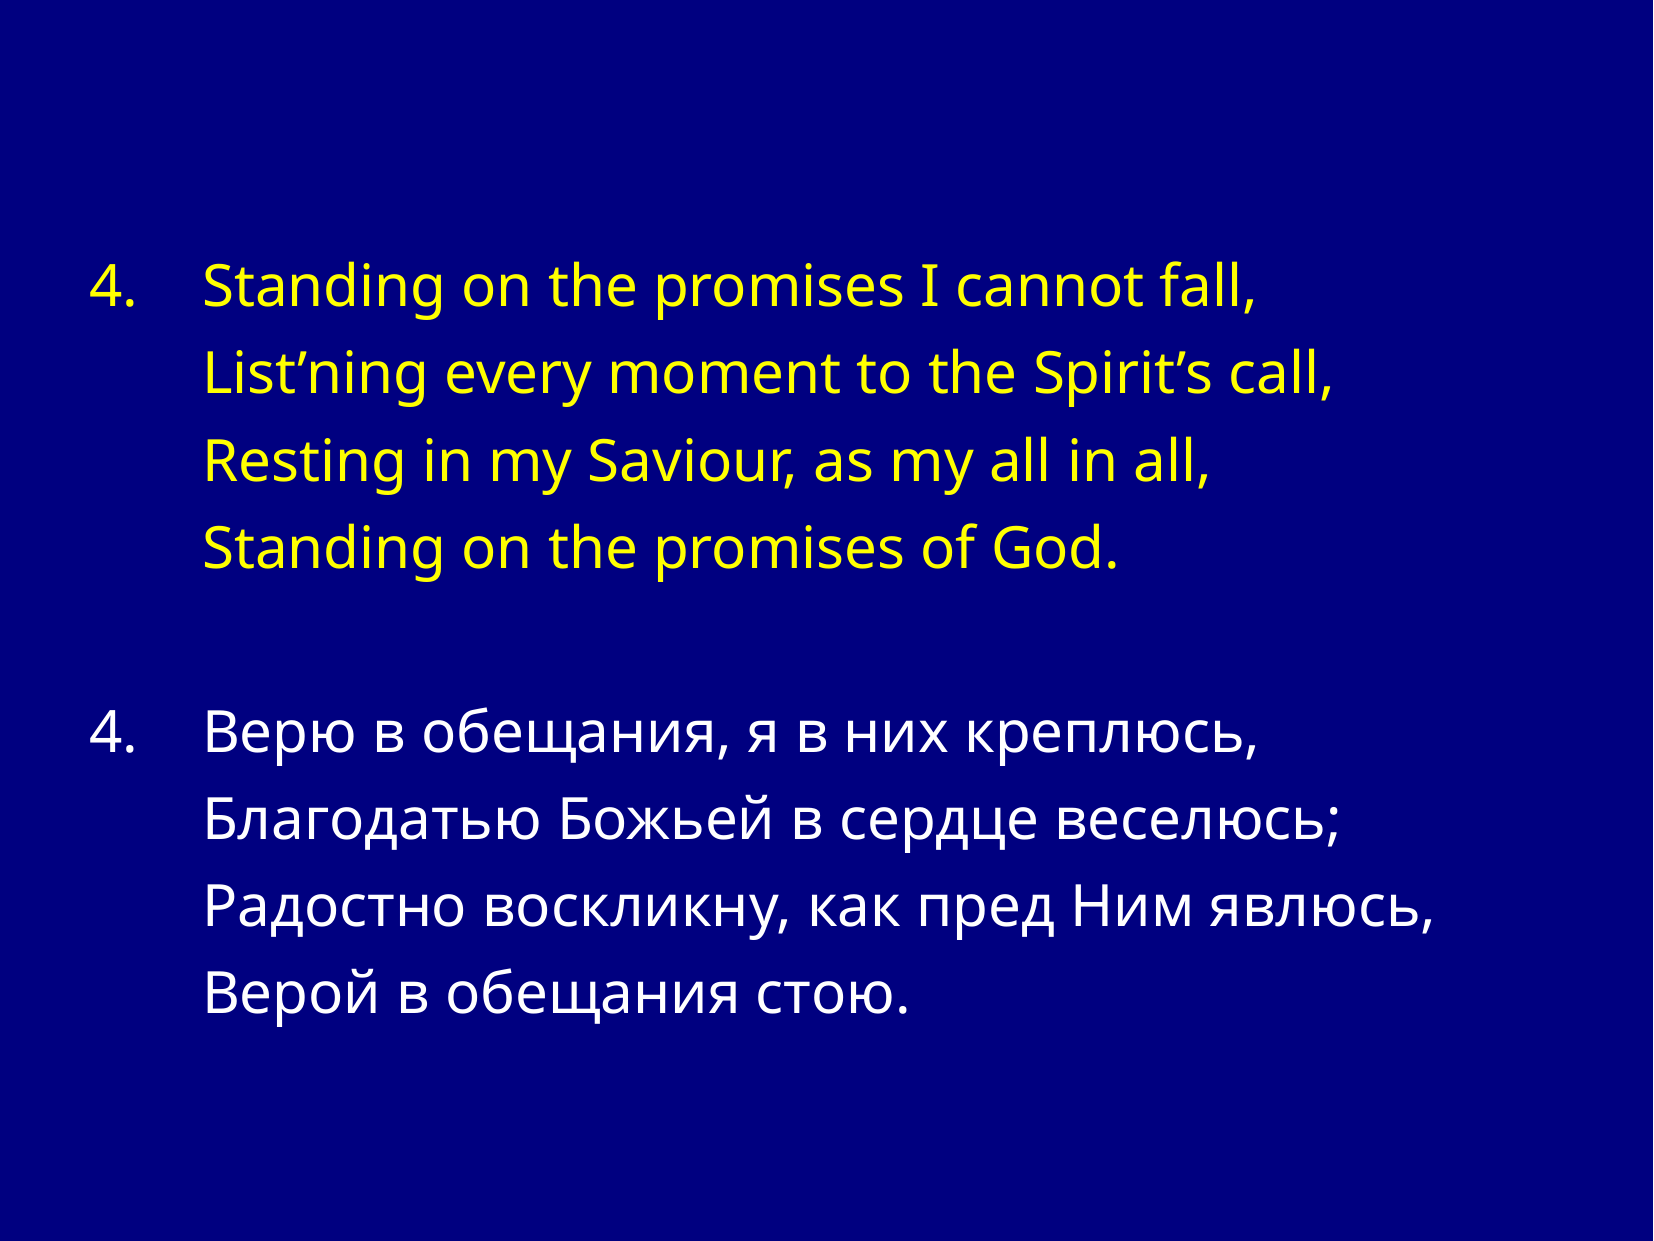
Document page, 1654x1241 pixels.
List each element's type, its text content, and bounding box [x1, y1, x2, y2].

text_box 4. Standing on the promises I cannot fall, List’ning every moment to the Spirit’s call, Resting in my Saviour, as my all in all, Standing on the promises of God. [75, 150, 1576, 638]
text_box 4. Верю в обещания, я в них креплюсь, Благодатью Божьей в сердце веселюсь; Радостно воскликну, как пред Ним явлюсь, Верой в обещания стою. [75, 675, 1576, 1163]
